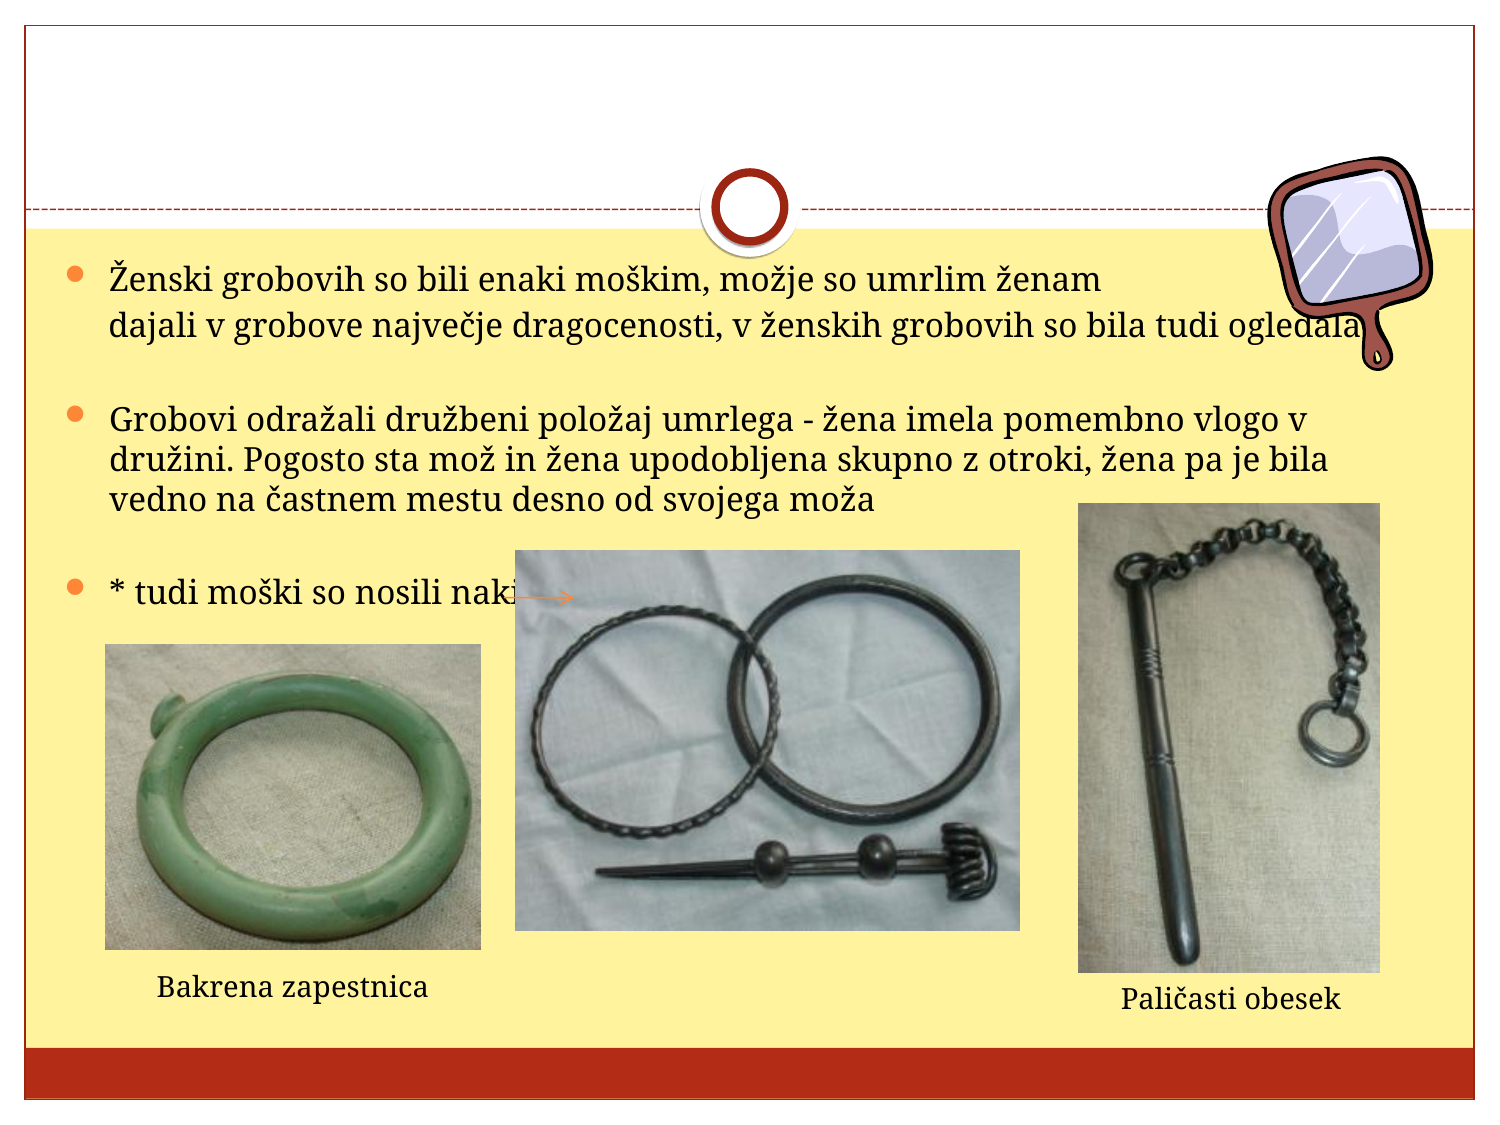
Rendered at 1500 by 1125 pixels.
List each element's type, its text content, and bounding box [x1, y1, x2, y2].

picture [515, 550, 1020, 931]
picture [1078, 503, 1380, 973]
text_box Bakrena zapestnica [141, 960, 445, 1011]
picture [105, 644, 481, 950]
list Ženski grobovih so bili enaki moškim, možje so umrlim ženam dajali v grobove največje dragocenosti, v ženskih grobovih so bila tudi ogledala. Grobovi odražali družbeni položaj umrlega - žena imela pomembno vlogo v družini. Pogosto sta mož in žena upodobljena skupno z otroki, žena pa je bila vedno na častnem mestu desno od svojega moža * tudi moški so nosili nakit [49, 250, 1445, 1001]
text_box Paličasti obesek [1106, 972, 1357, 1023]
picture [1265, 152, 1438, 375]
